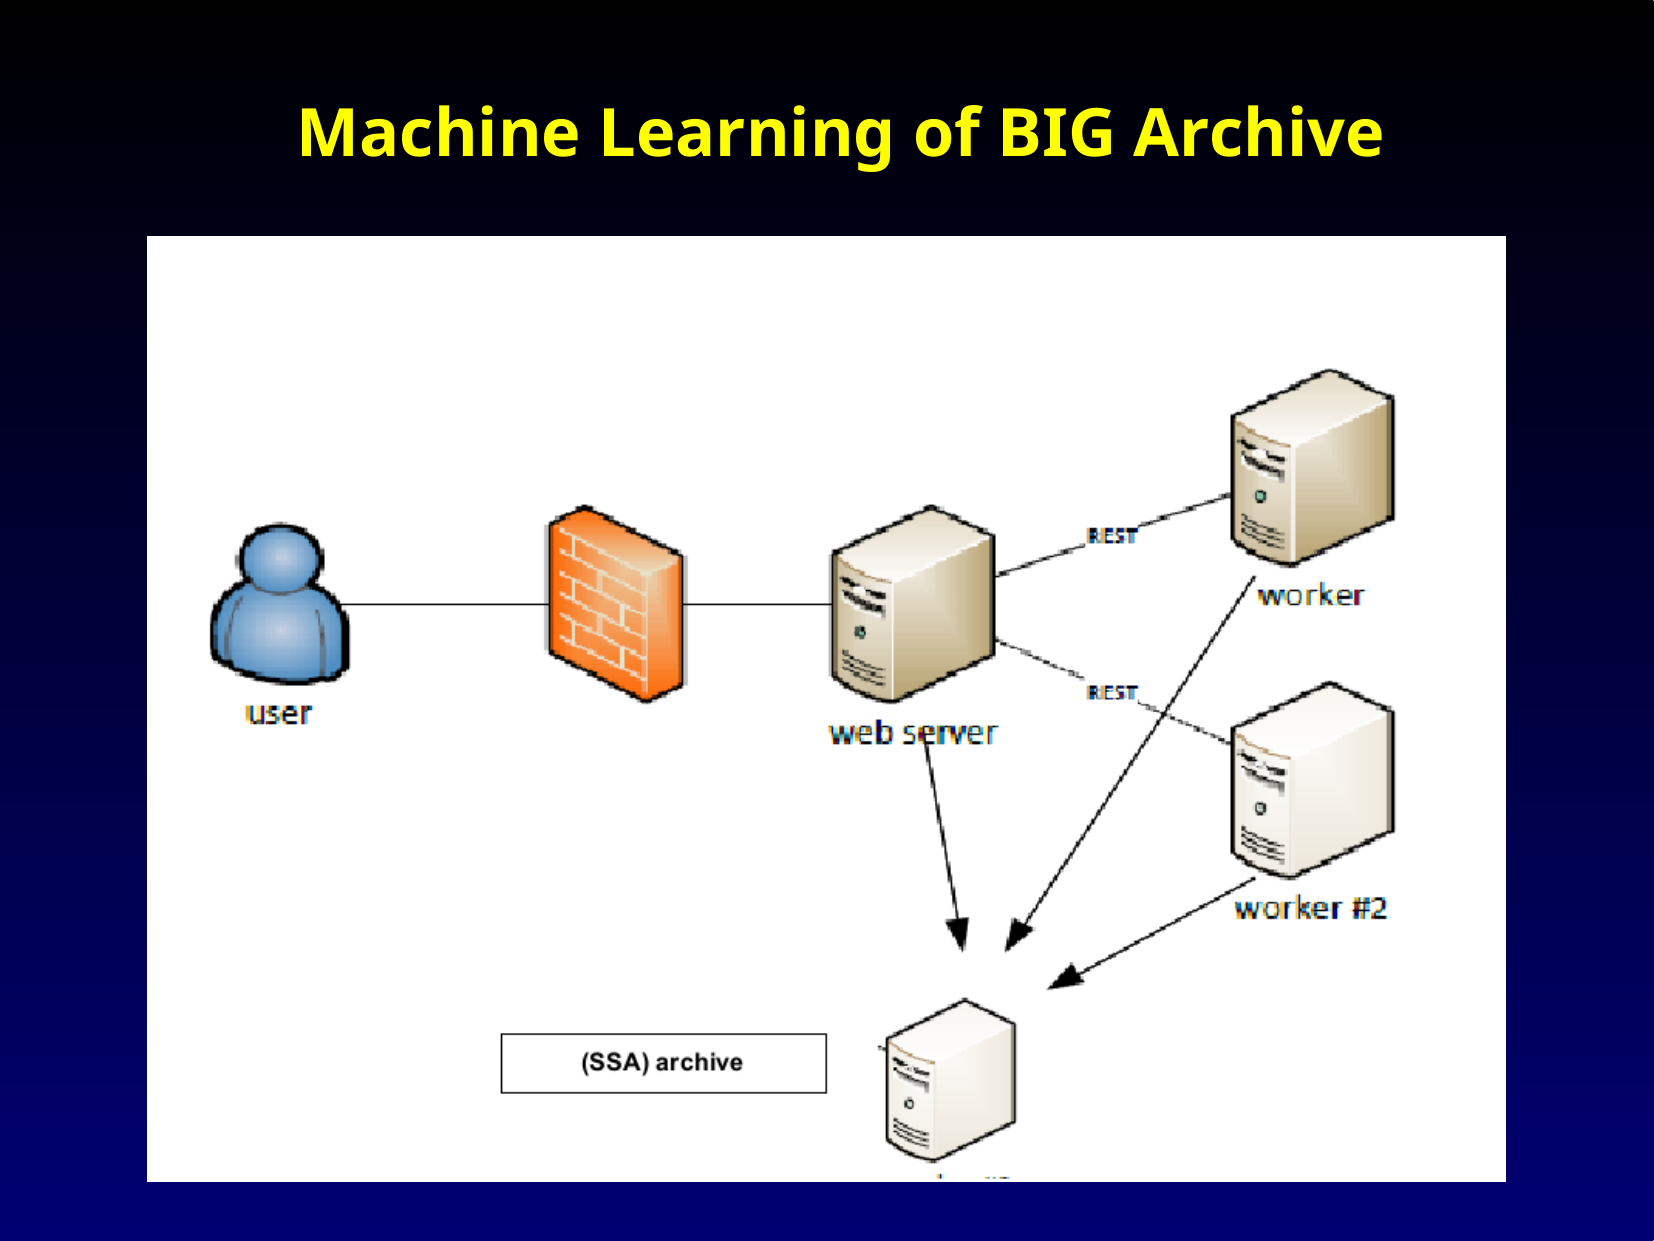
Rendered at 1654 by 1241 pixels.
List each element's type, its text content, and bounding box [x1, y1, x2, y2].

picture [147, 236, 1506, 1182]
title Machine Learning of BIG Archive [118, 59, 1565, 202]
